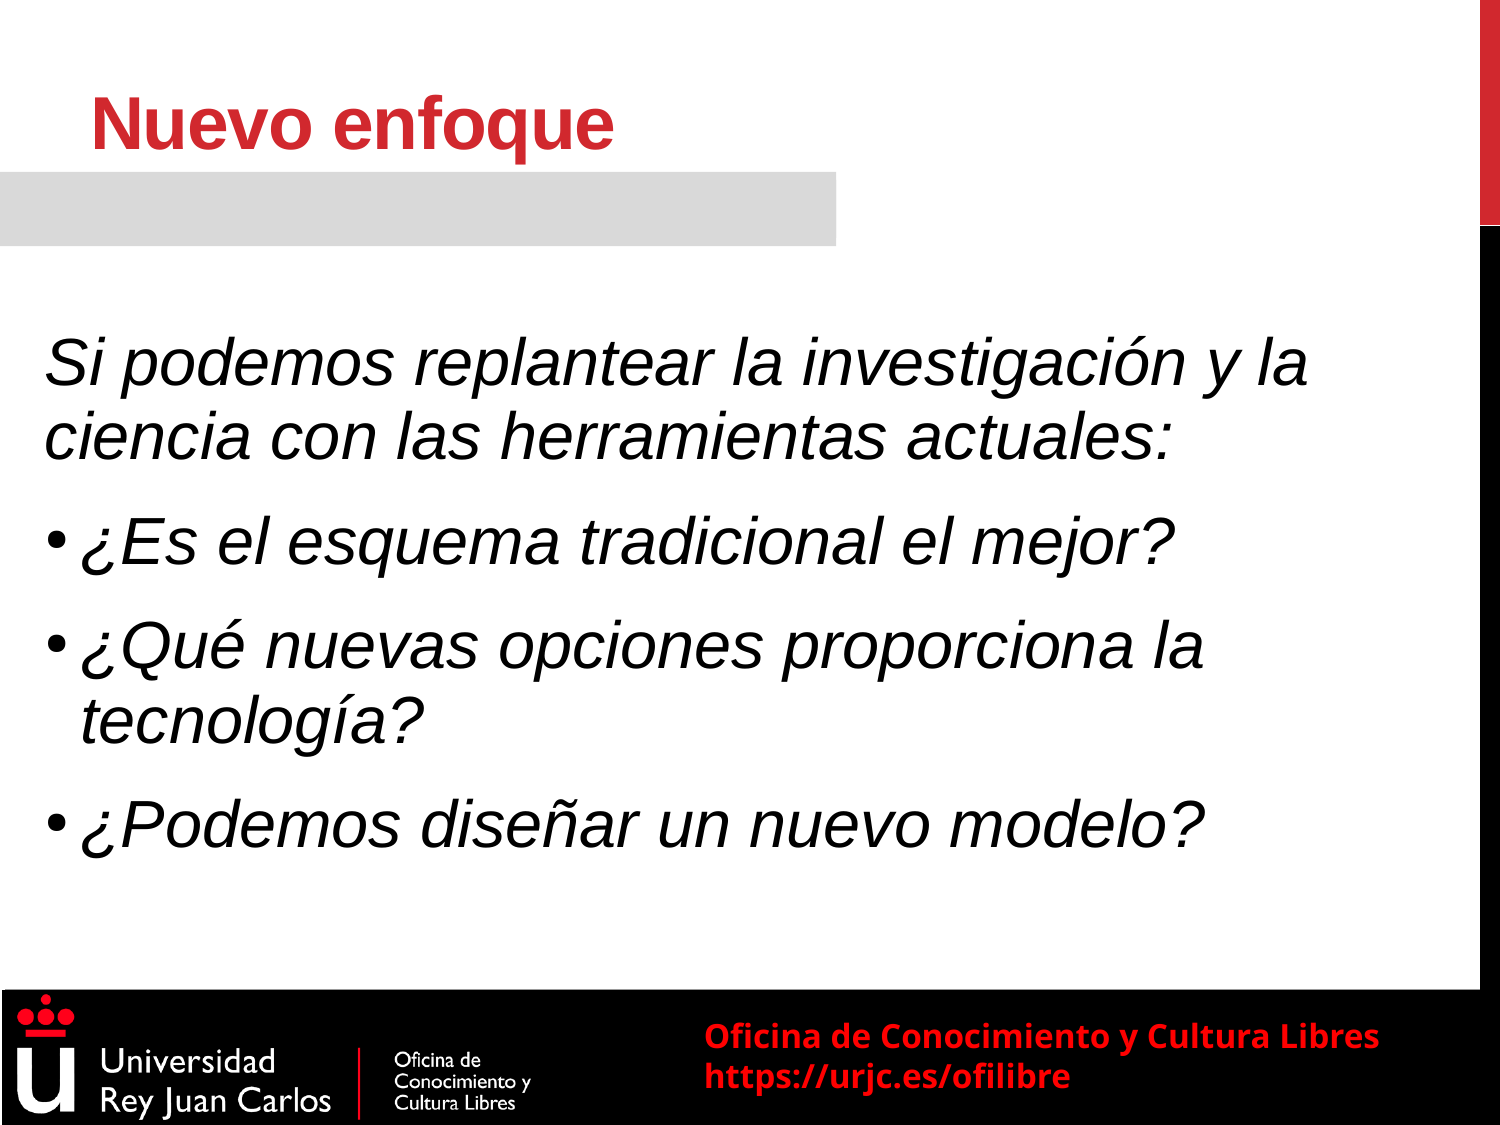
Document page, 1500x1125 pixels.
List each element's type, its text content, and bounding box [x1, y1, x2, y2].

text_box Nuevo enfoque [0, 24, 1326, 172]
title [75, 15, 1425, 172]
text_box [0, 171, 837, 238]
picture [17, 994, 531, 1120]
text_box Si podemos replantear la investigación y la ciencia con las herramientas actuales: ¿Es el esquema tradicional el mejor? ¿Qué nuevas opciones proporciona la tecnología? ¿Podemos diseñar un nuevo modelo? [30, 317, 1396, 870]
